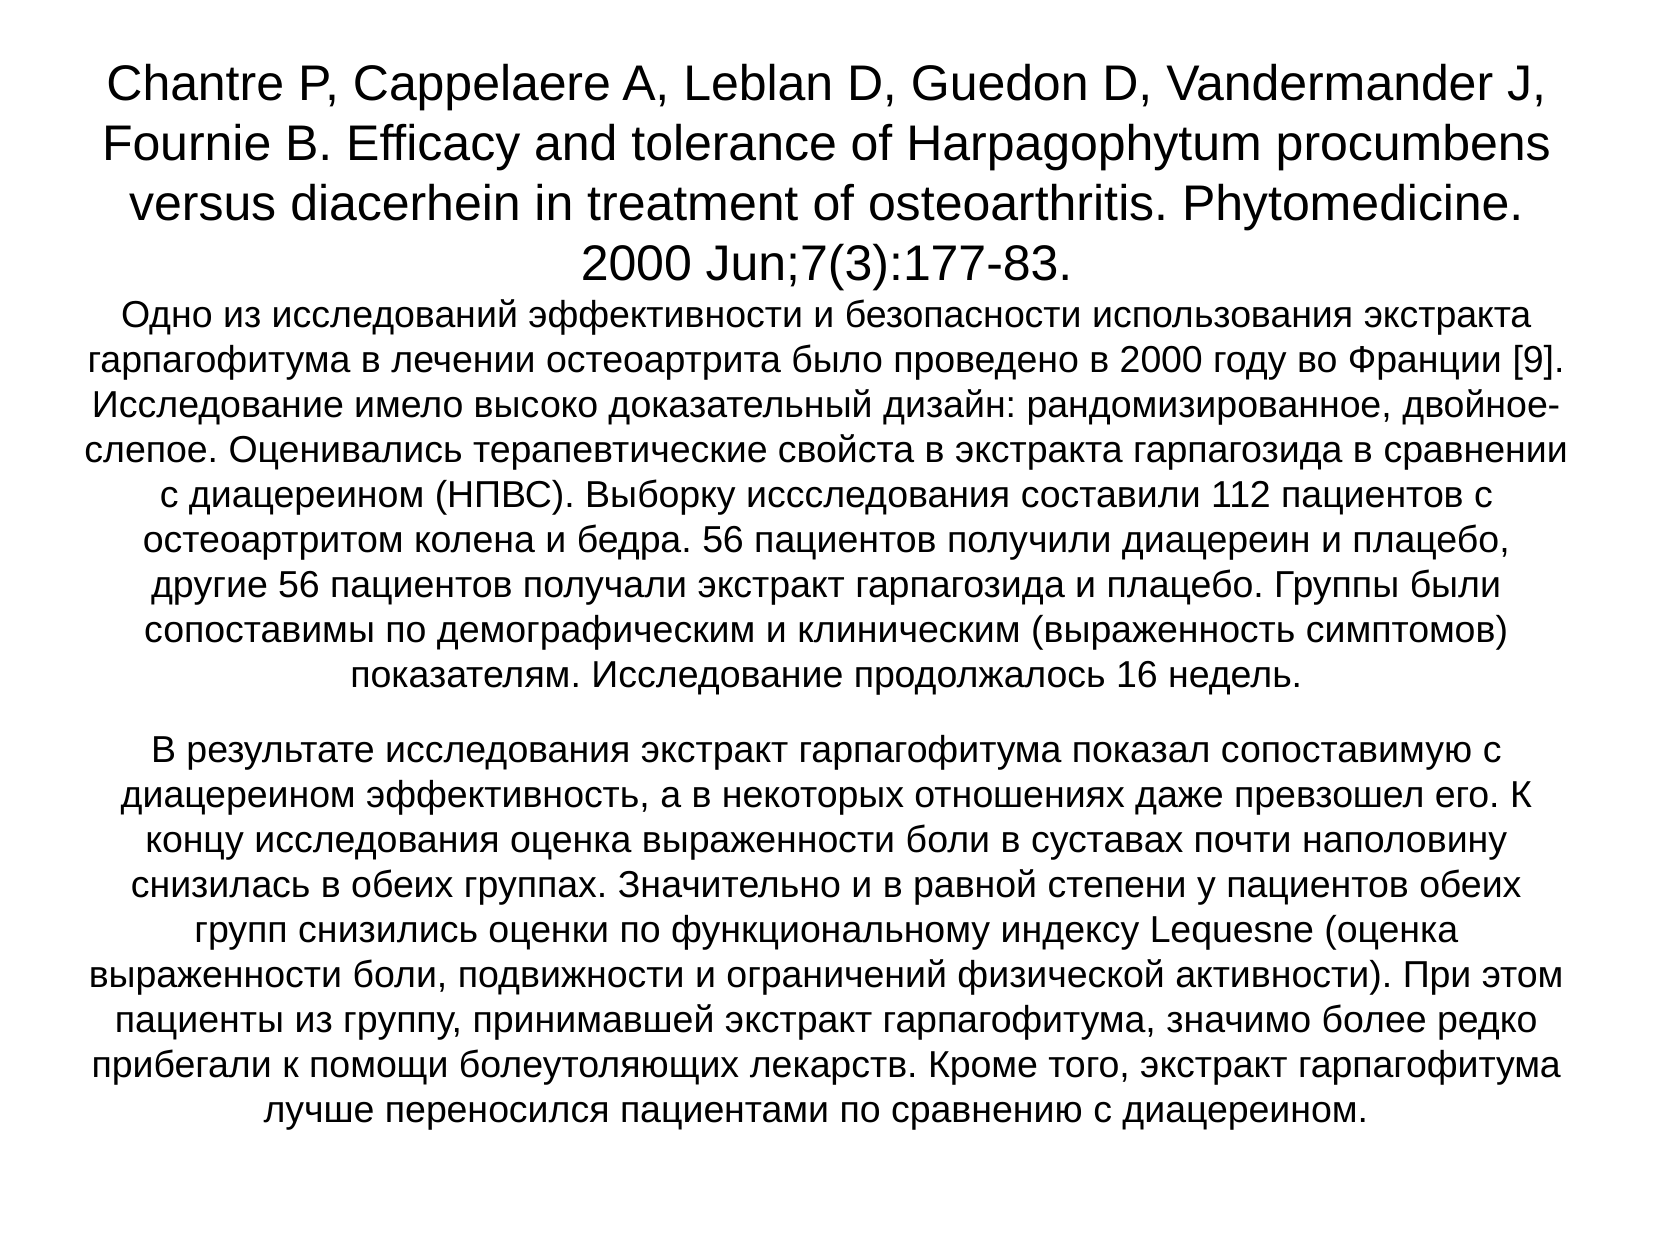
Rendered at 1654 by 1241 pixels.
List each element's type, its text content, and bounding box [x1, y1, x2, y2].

subtitle Одно из исследований эффективности и безопасности использования экстракта гарпагофитума в лечении остеоартрита было проведено в 2000 году во Франции [9]. Исследование имело высоко доказательный дизайн: рандомизированное, двойное-слепое. Оценивались терапевтические свойста в экстракта гарпагозида в сравнении с диацереином (НПВС). Выборку иссследования составили 112 пациентов с остеоартритом колена и бедра. 56 пациентов получили диацереин и плацебо, другие 56 пациентов получали экстракт гарпагозида и плацебо. Группы были сопоставимы по демографическим и клиническим (выраженность симптомов) показателям. Исследование продолжалось 16 недель. В результате исследования экстракт гарпагофитума показал сопоставимую с диацереином эффективность, а в некоторых отношениях даже превзошел его. К концу исследования оценка выраженности боли в суставах почти наполовину снизилась в обеих группах. Значительно и в равной степени у пациентов обеих групп снизились оценки по функциональному индексу Lequesne (оценка выраженности боли, подвижности и ограничений физической активности). При этом пациенты из группу, принимавшей экстракт гарпагофитума, значимо более редко прибегали к помощи болеутоляющих лекарств. Кроме того, экстракт гарпагофитума лучше переносился пациентами по сравнению с диацереином. [82, 290, 1571, 1109]
title Chantre P, Cappelaere A, Leblan D, Guedon D, Vandermander J, Fournie B. Efficacy and tolerance of Harpagophytum procumbens versus diacerhein in treatment of osteoarthritis. Phytomedicine. 2000 Jun;7(3):177-83. [82, 50, 1571, 274]
